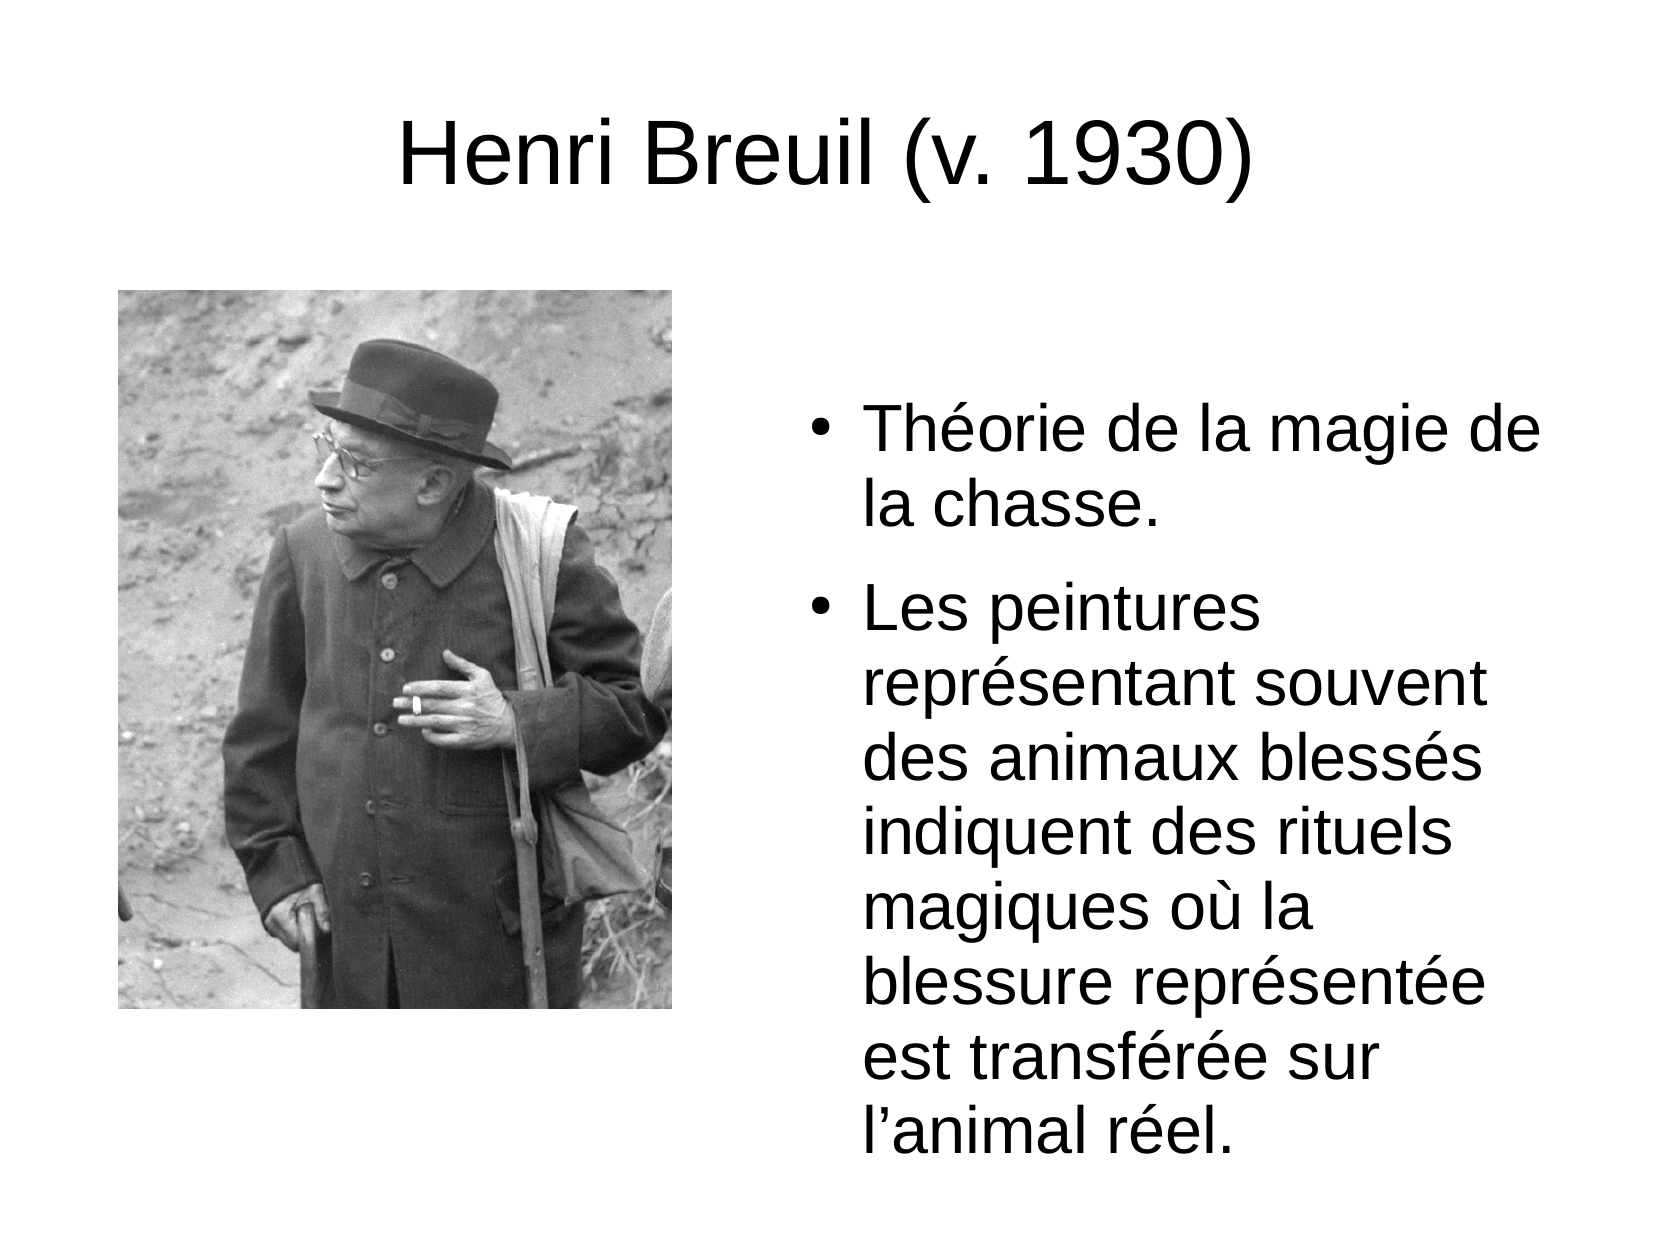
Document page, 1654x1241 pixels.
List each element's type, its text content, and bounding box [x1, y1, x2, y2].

title Henri Breuil (v. 1930) [82, 49, 1571, 257]
list Théorie de la magie de la chasse. Les peintures représentant souvent des animaux blessés indiquent des rituels magiques où la blessure représentée est transférée sur l’animal réel. [791, 391, 1560, 1111]
picture [118, 290, 672, 1009]
